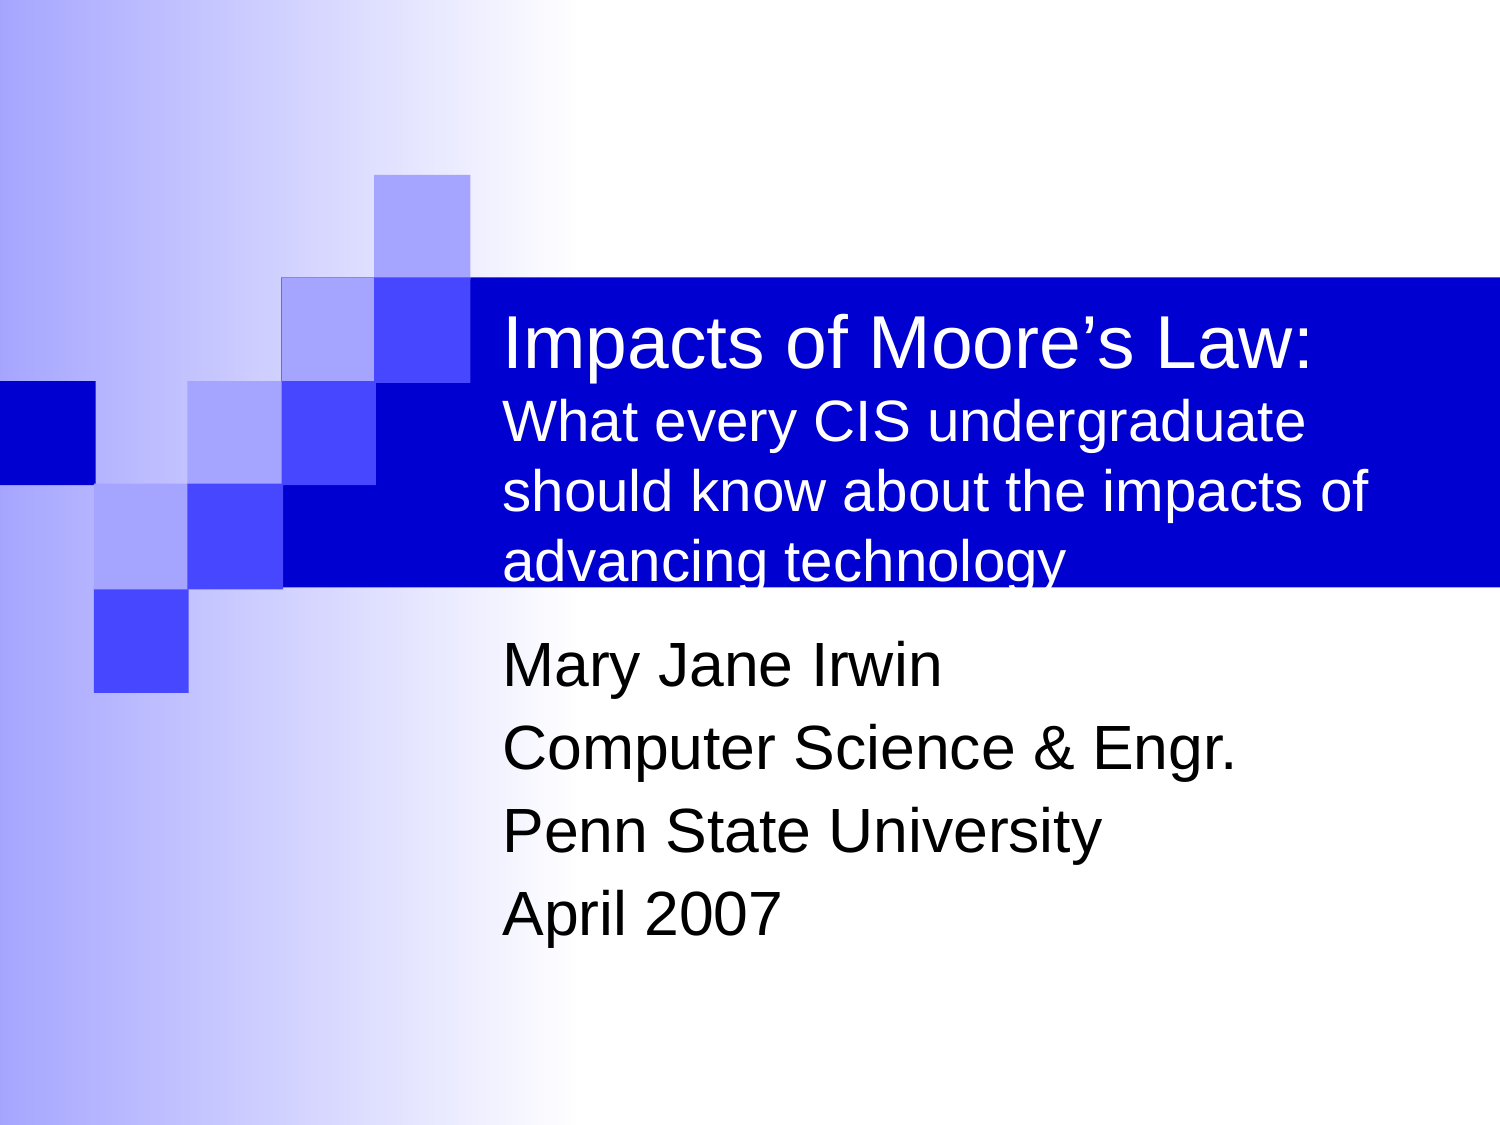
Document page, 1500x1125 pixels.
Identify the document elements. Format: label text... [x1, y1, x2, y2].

title Impacts of Moore’s Law: What every CIS undergraduate should know about the impacts of advancing technology [487, 285, 1476, 586]
subtitle Mary Jane Irwin Computer Science & Engr. Penn State University April 2007 [487, 624, 1476, 963]
